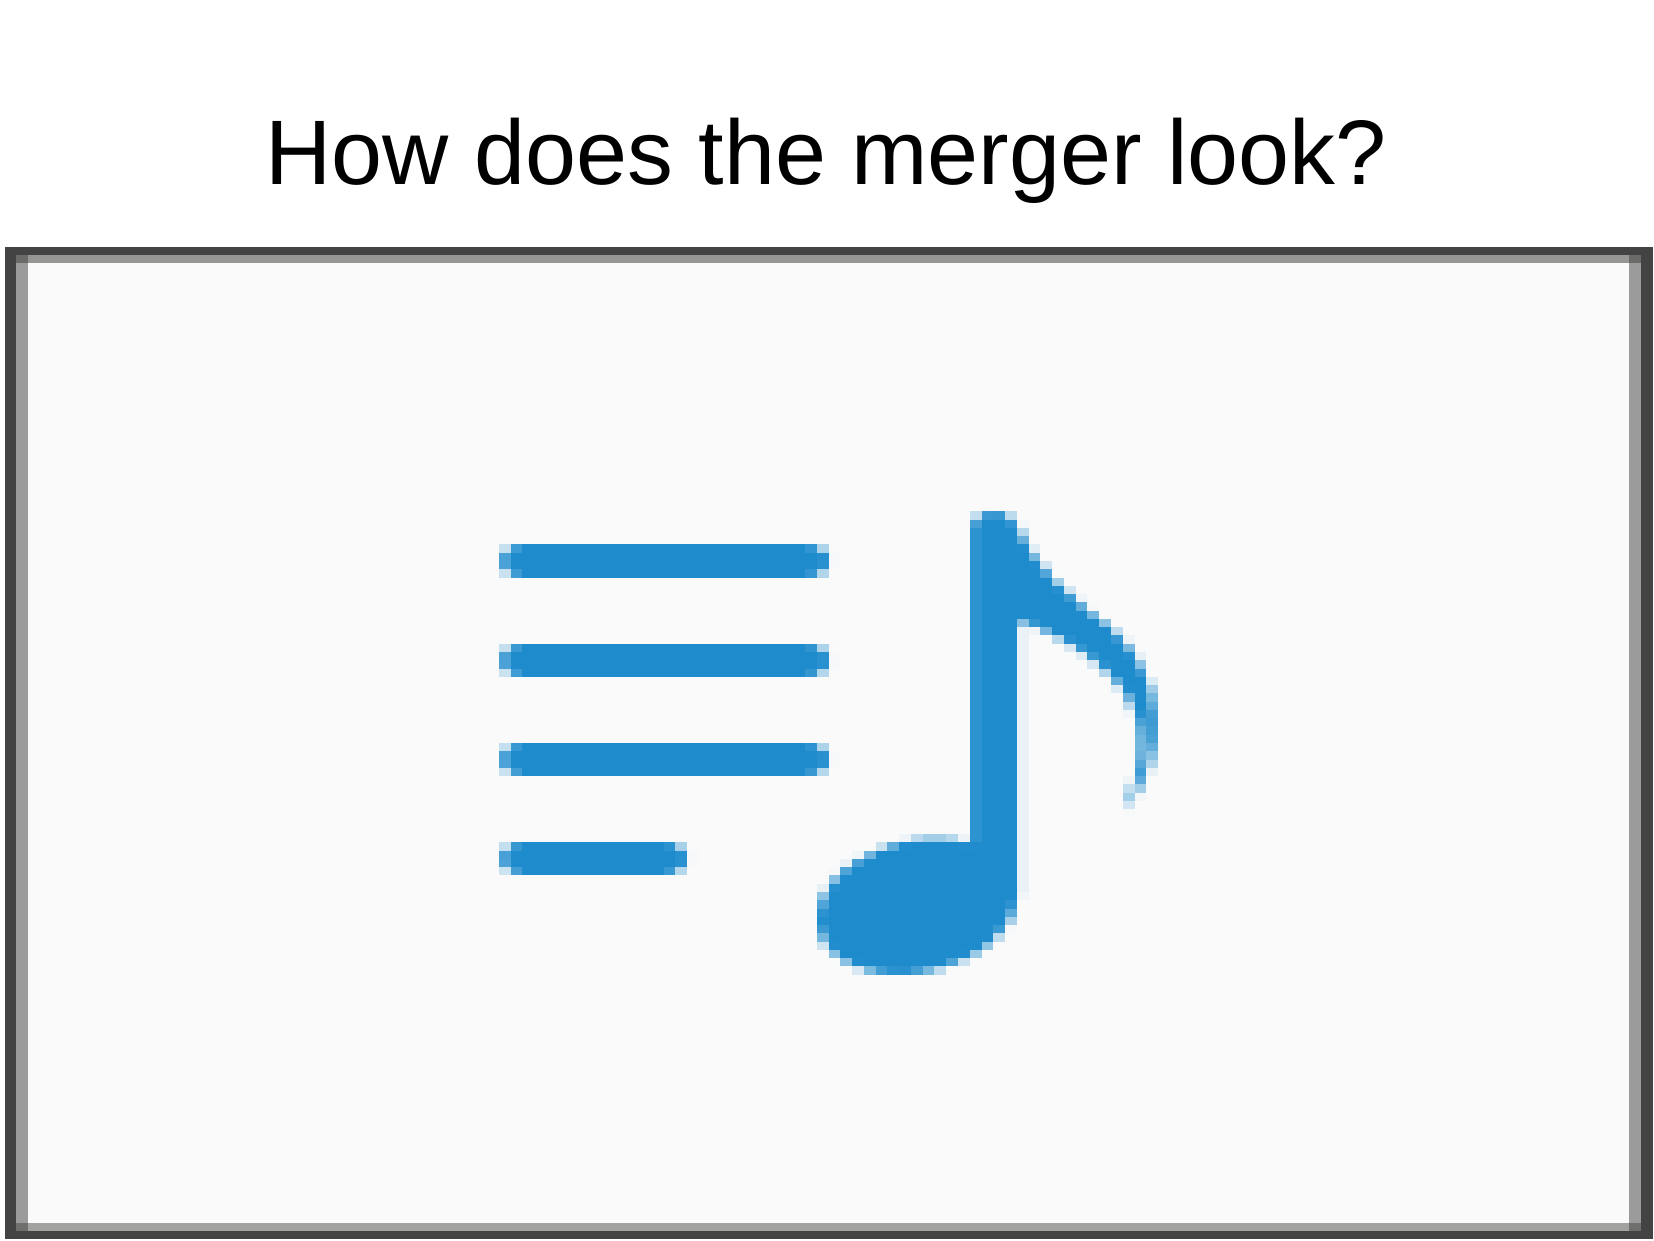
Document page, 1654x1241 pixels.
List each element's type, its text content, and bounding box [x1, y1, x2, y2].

text_box [4, 246, 1654, 1241]
title How does the merger look? [82, 49, 1571, 246]
